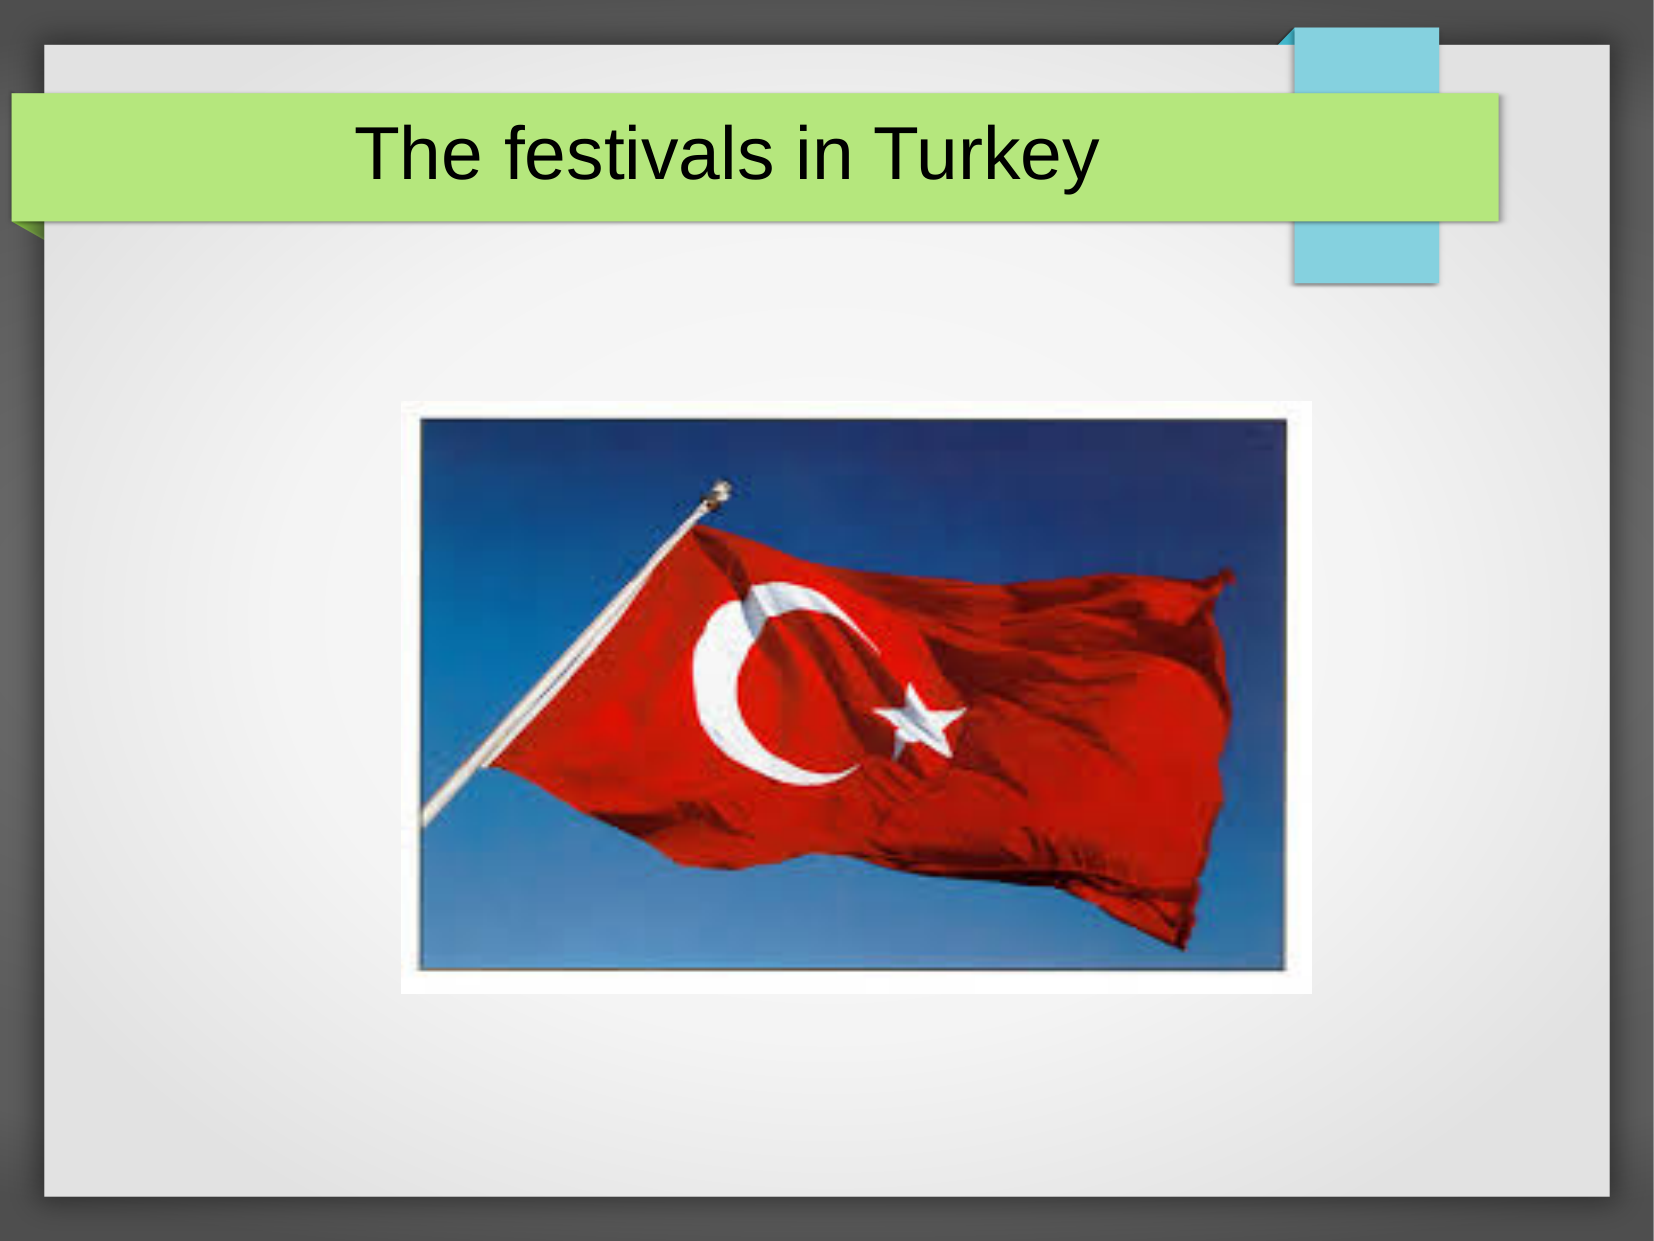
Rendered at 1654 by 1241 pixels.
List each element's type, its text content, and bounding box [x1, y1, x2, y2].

title The festivals in Turkey [354, 94, 1536, 213]
picture [0, 0, 1654, 1241]
